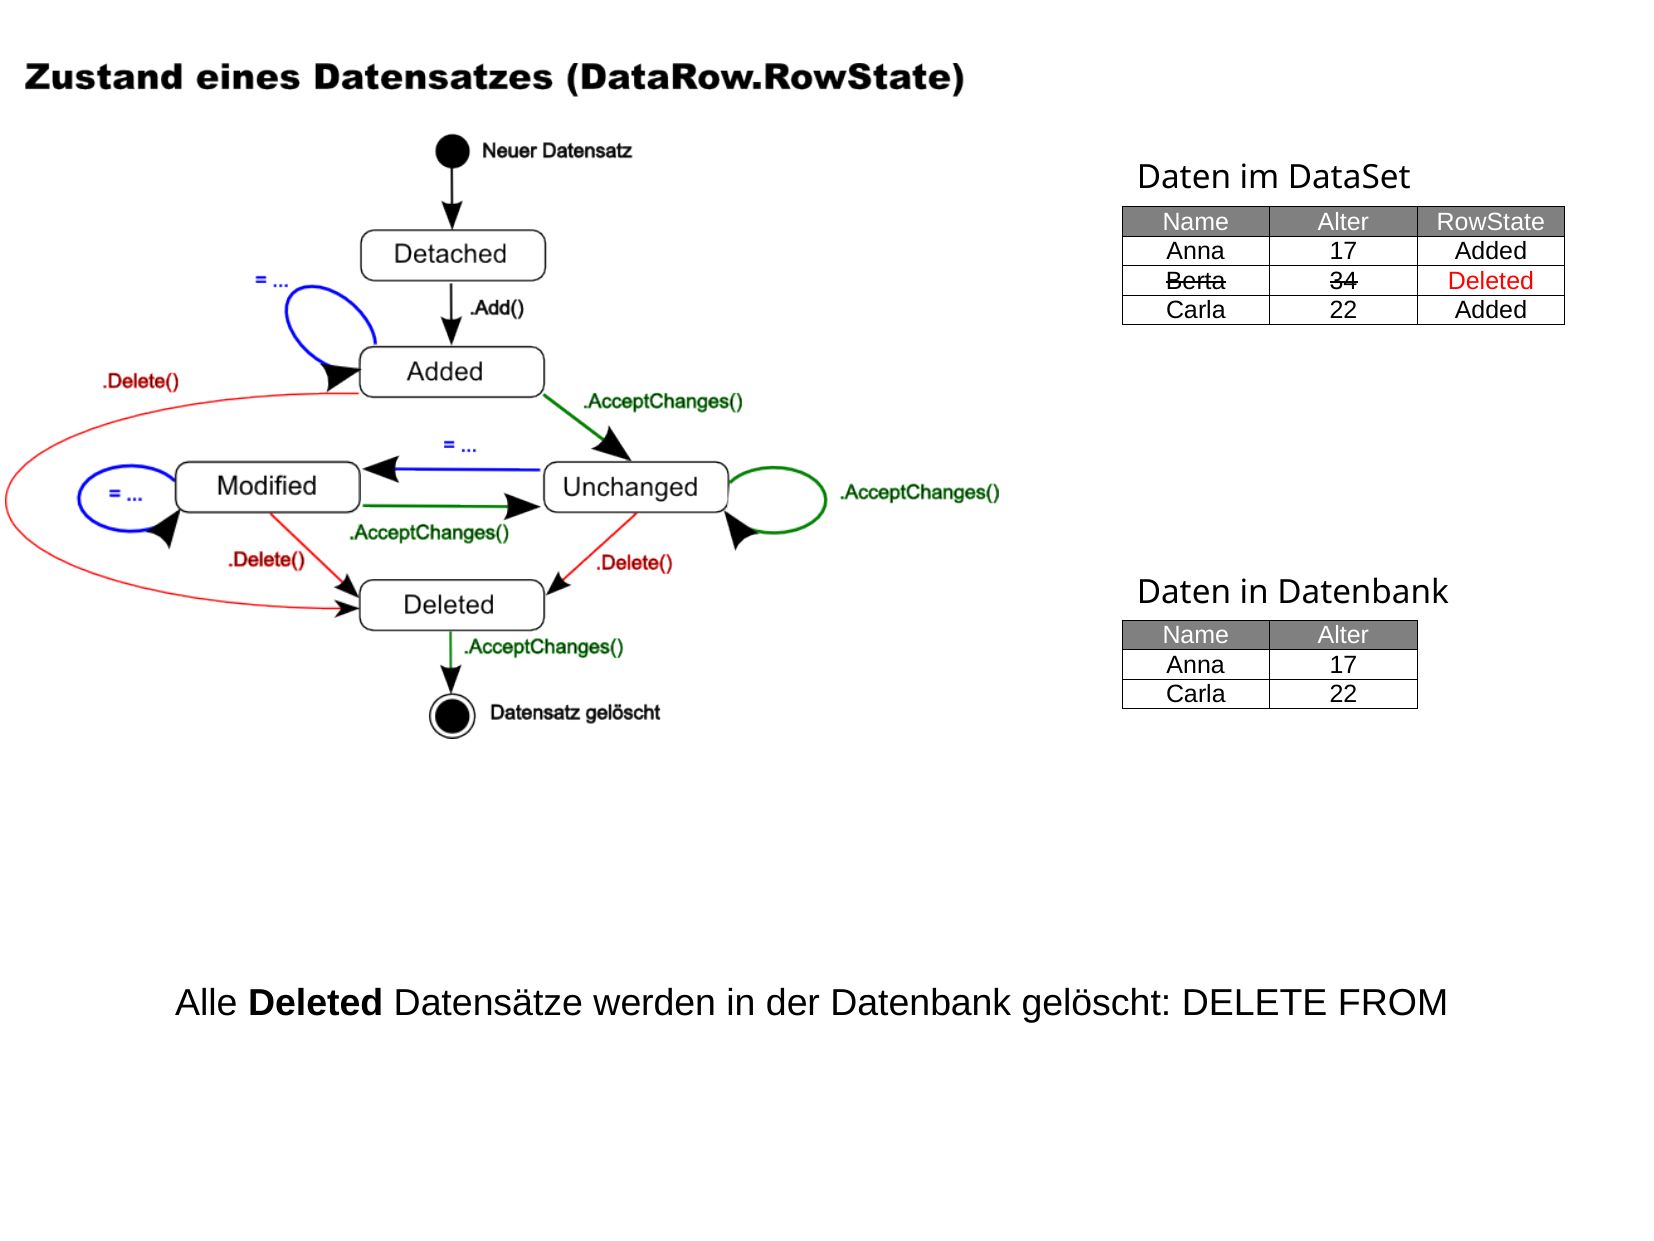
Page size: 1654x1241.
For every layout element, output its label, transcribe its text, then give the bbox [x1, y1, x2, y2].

text_box Anna [1122, 649, 1269, 679]
text_box Added [1417, 236, 1565, 266]
text_box Daten im DataSet [1122, 145, 1536, 206]
text_box 22 [1269, 295, 1417, 325]
text_box 17 [1269, 236, 1417, 266]
text_box Name [1122, 206, 1269, 236]
text_box Name [1122, 620, 1269, 649]
text_box Alle Deleted Datensätze werden in der Datenbank gelöscht: DELETE FROM [59, 974, 1565, 1032]
text_box Deleted [1417, 266, 1565, 295]
picture [5, 63, 999, 739]
text_box RowState [1418, 206, 1565, 236]
text_box Carla [1122, 295, 1269, 325]
text_box Anna [1122, 236, 1269, 266]
text_box 34 [1269, 266, 1417, 295]
text_box 17 [1269, 649, 1418, 679]
text_box Alter [1269, 620, 1418, 649]
text_box Carla [1122, 679, 1269, 709]
text_box Added [1417, 295, 1565, 325]
text_box Daten in Datenbank [1122, 561, 1595, 623]
text_box Berta [1122, 266, 1269, 295]
text_box 22 [1269, 679, 1418, 709]
text_box Alter [1269, 206, 1418, 236]
